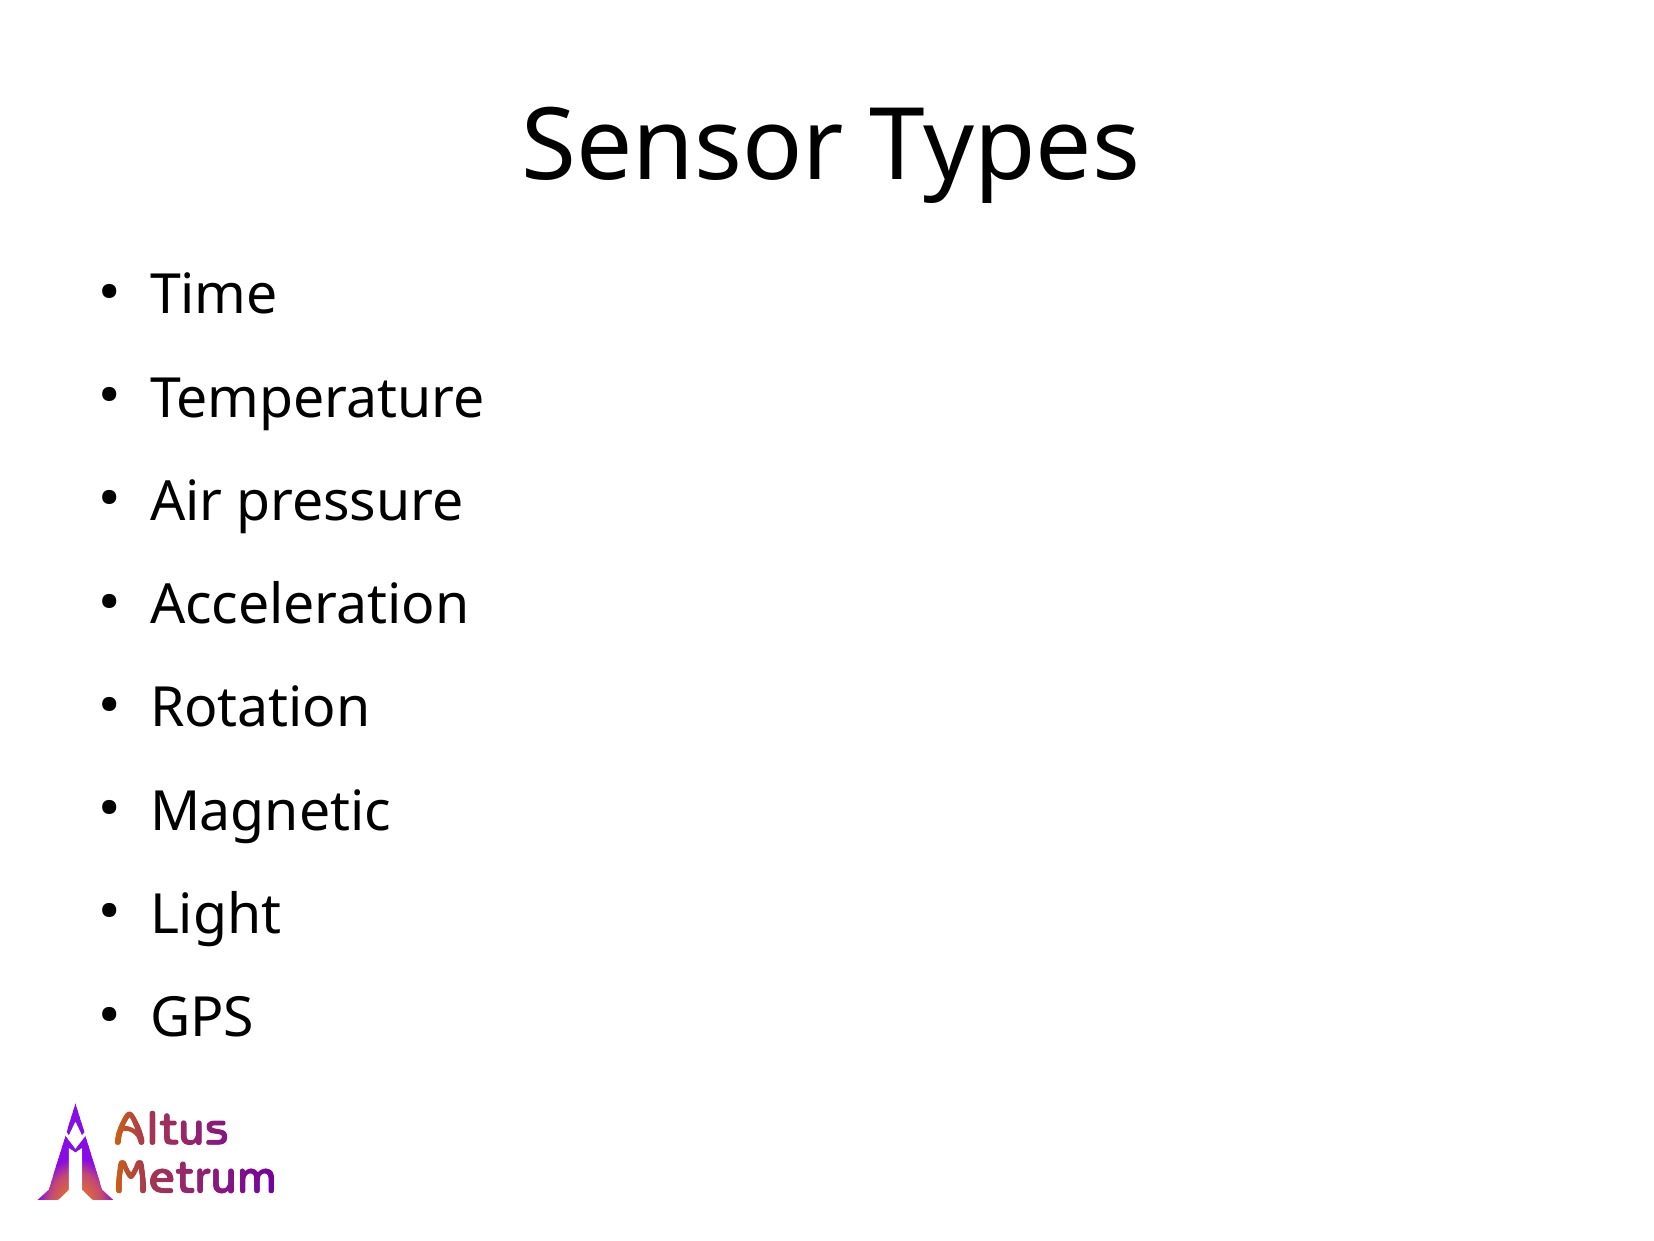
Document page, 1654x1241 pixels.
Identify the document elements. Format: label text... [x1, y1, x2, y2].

list Time Temperature Air pressure Acceleration Rotation Magnetic Light GPS [82, 254, 1571, 1059]
picture [37, 1103, 274, 1200]
title Sensor Types [86, 55, 1576, 226]
